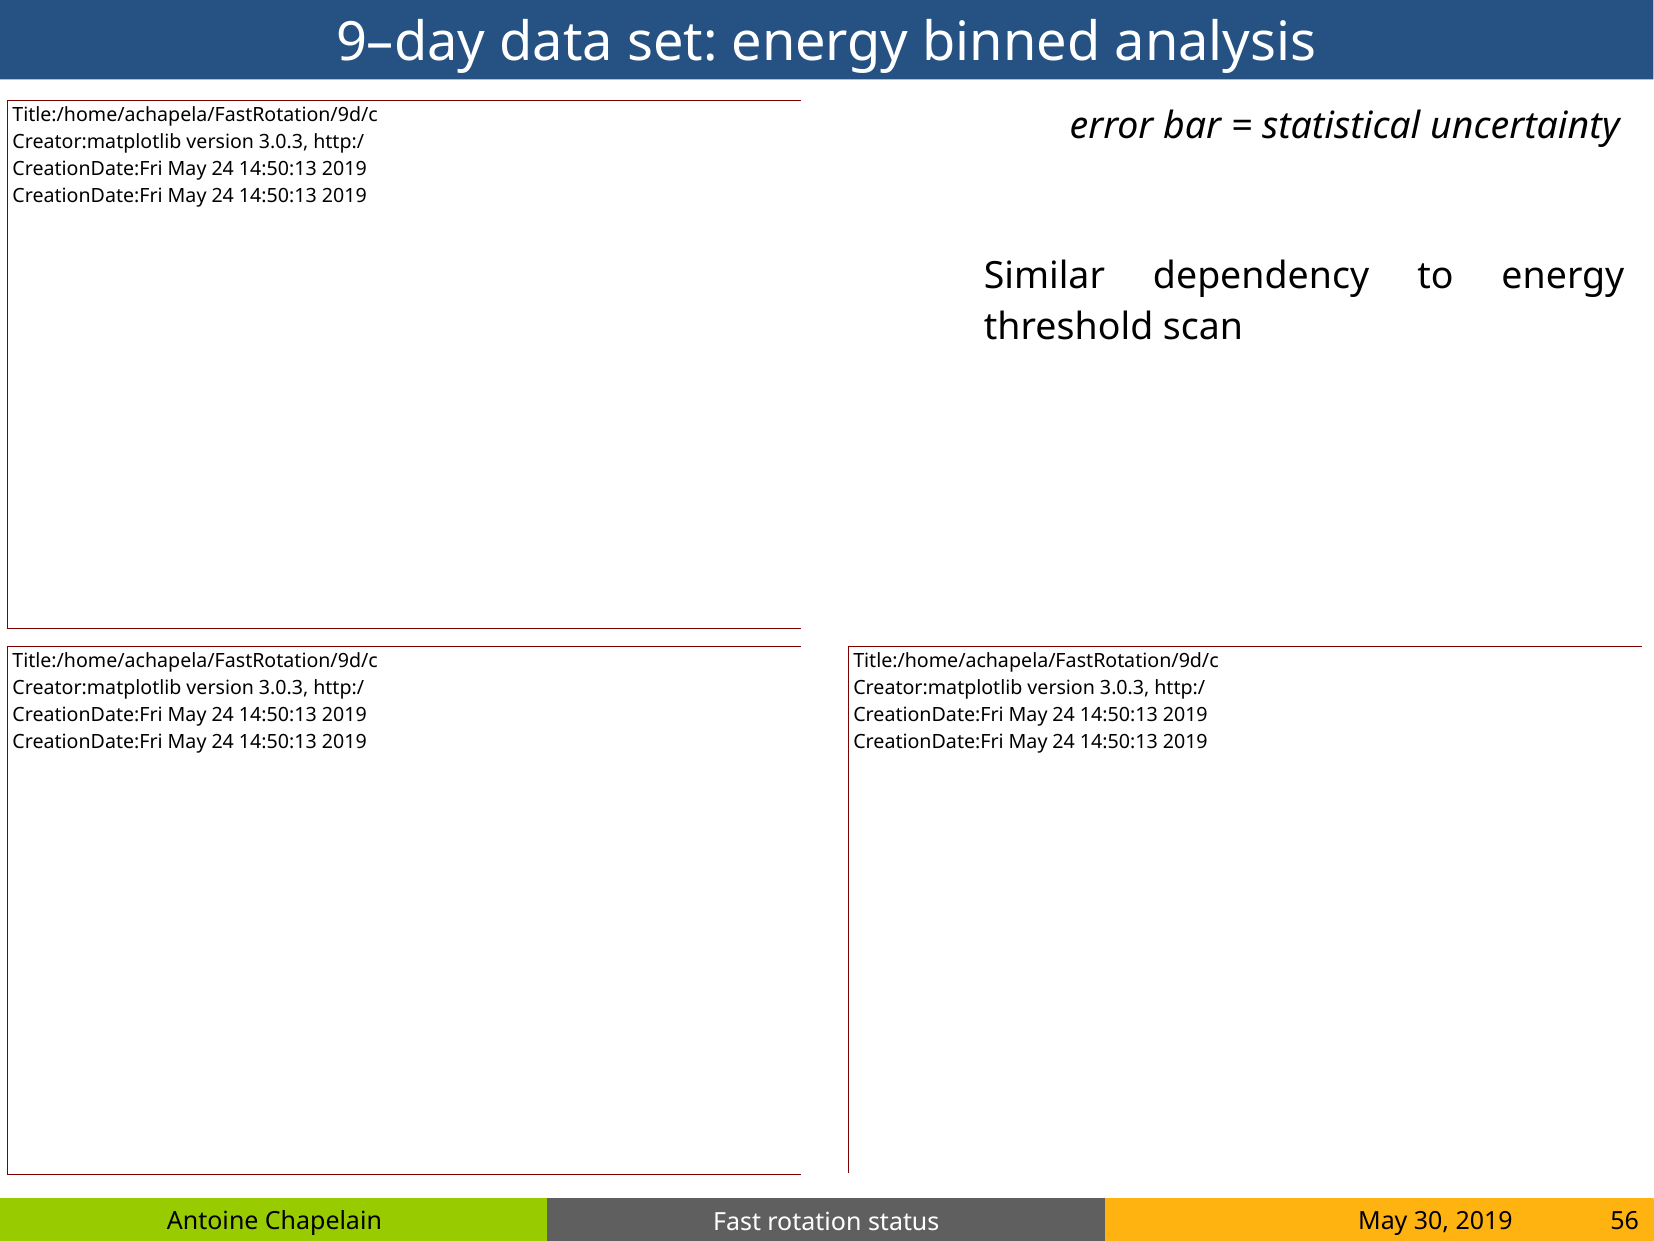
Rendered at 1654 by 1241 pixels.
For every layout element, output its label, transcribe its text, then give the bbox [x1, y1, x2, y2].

picture [6, 645, 801, 1175]
text_box Similar dependency to energy threshold scan [969, 241, 1640, 431]
title 9–day data set: energy binned analysis [0, 0, 1654, 80]
picture [847, 645, 1642, 1173]
picture [6, 99, 801, 629]
text_box error bar = statistical uncertainty [810, 91, 1636, 151]
